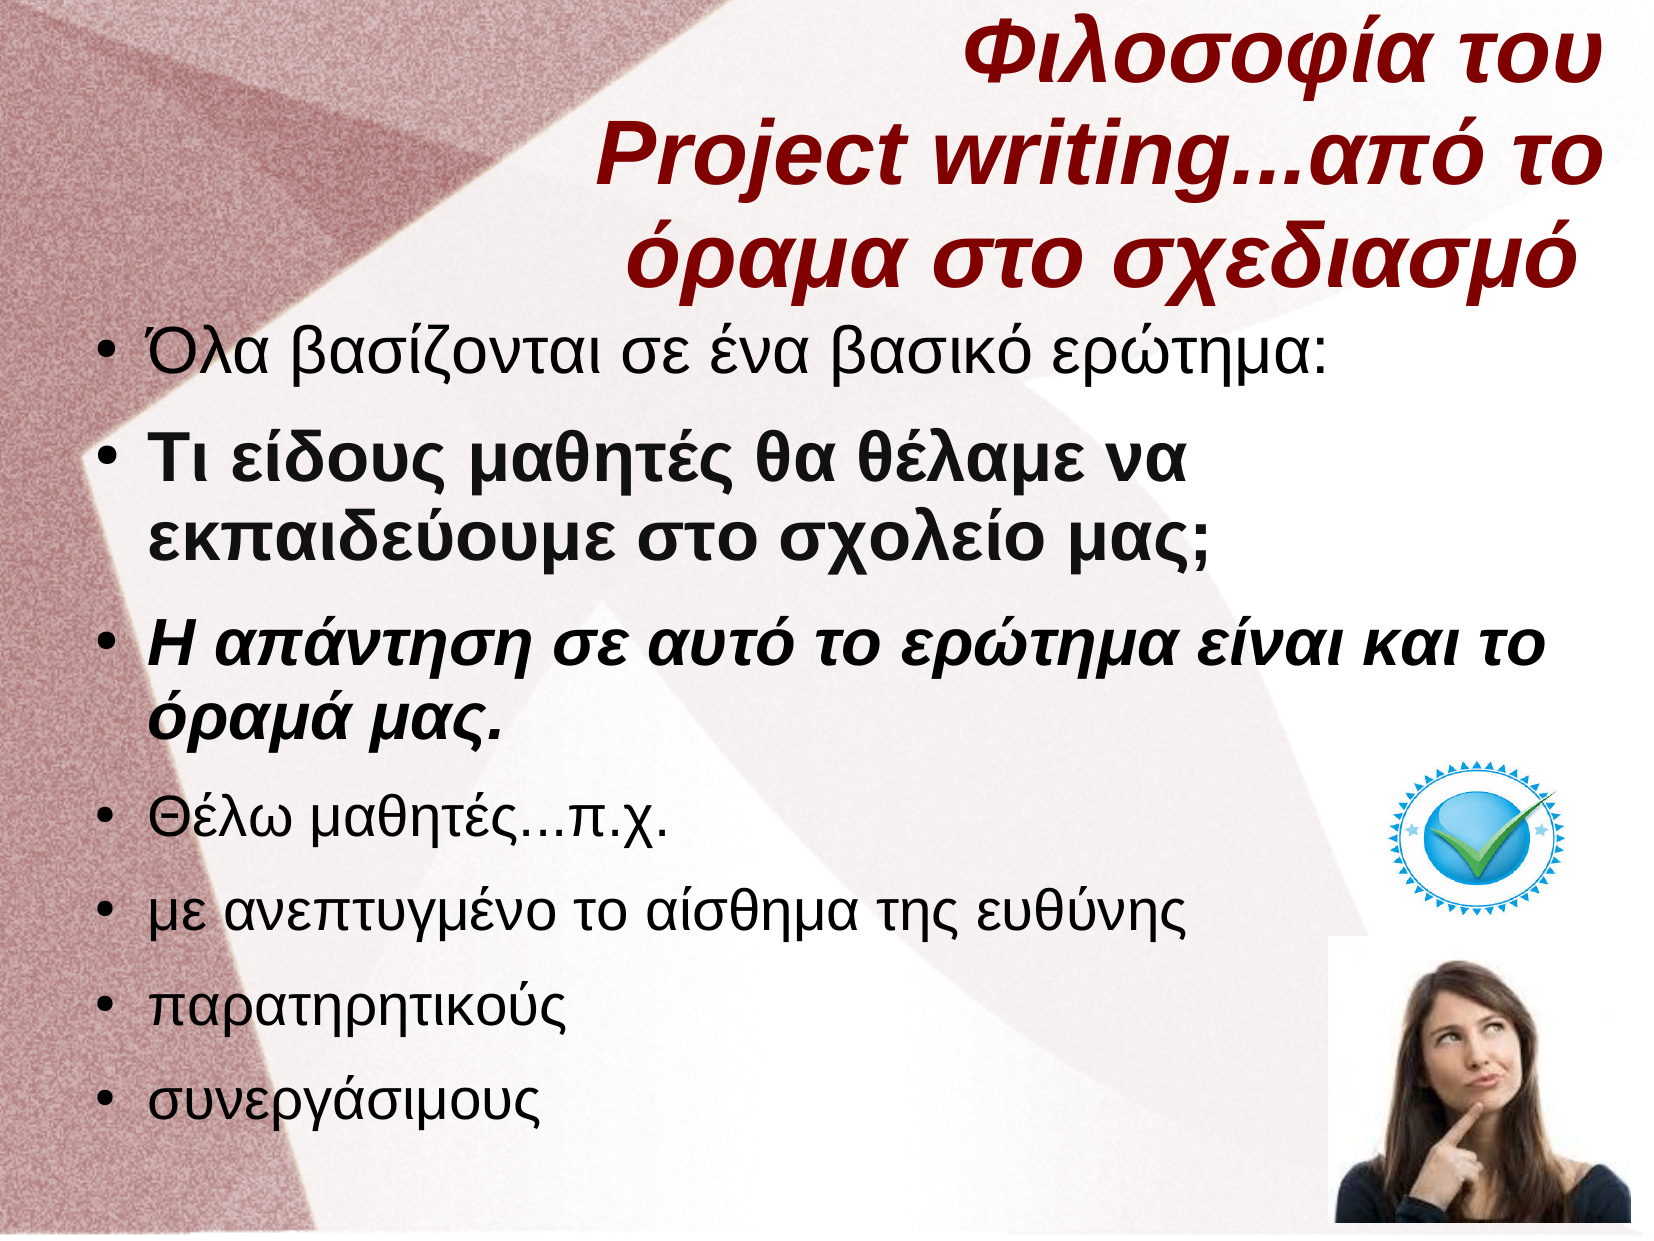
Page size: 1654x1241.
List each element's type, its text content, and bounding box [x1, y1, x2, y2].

picture [0, 0, 1654, 1241]
list Όλα βασίζονται σε ένα βασικό ερώτημα: Τι είδους μαθητές θα θέλαμε να εκπαιδεύουμε στο σχολείο μας; Η απάντηση σε αυτό το ερώτημα είναι και το όραμά μας. Θέλω μαθητές...π.χ. με ανεπτυγμένο το αίσθημα της ευθύνης παρατηρητικούς συνεργάσιμους [76, 312, 1565, 1236]
title Φιλοσοφία του Project writing...από το όραμα στο σχεδιασμό [324, 0, 1607, 307]
